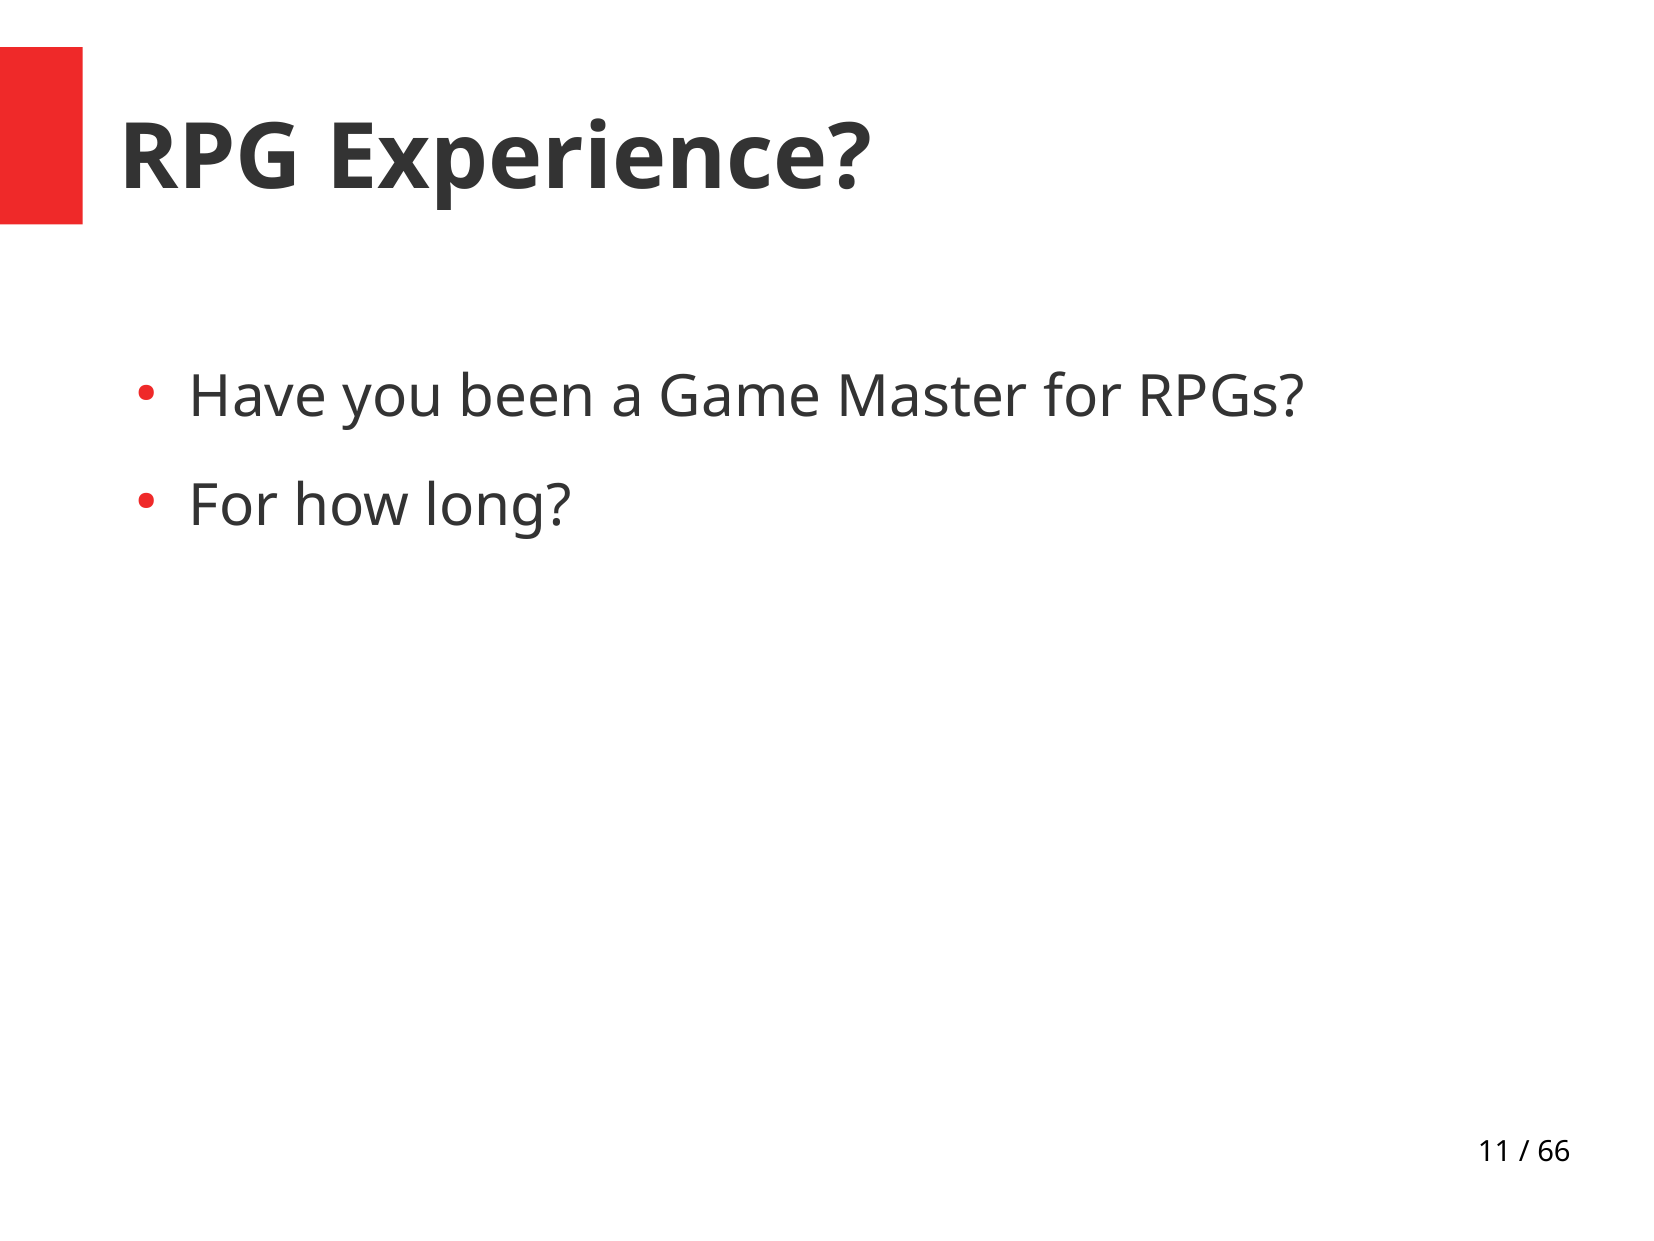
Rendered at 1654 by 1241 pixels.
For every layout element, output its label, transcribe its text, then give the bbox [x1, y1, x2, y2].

title RPG Experience? [118, 49, 1571, 257]
list Have you been a Game Master for RPGs? For how long? [118, 354, 1536, 1074]
